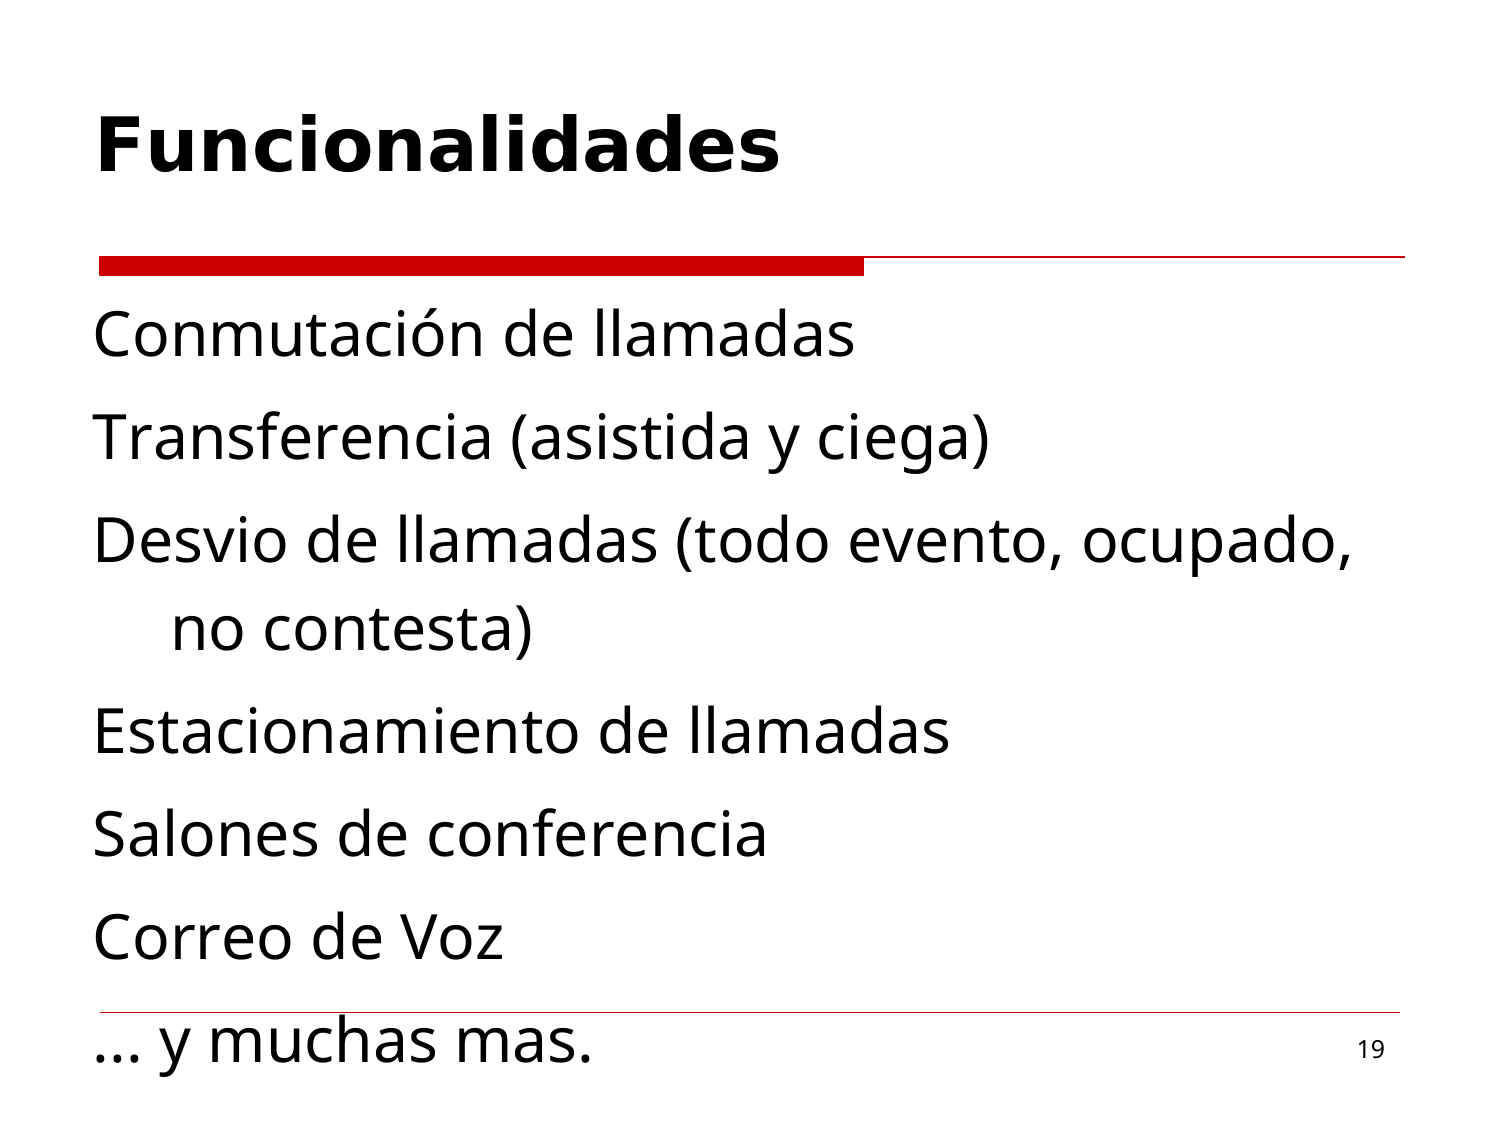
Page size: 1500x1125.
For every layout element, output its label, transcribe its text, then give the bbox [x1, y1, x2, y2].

title Funcionalidades [94, 42, 1407, 250]
list Conmutación de llamadas Transferencia (asistida y ciega) Desvio de llamadas (todo evento, ocupado, no contesta) Estacionamiento de llamadas Salones de conferencia Correo de Voz ... y muchas mas. [92, 287, 1406, 1020]
